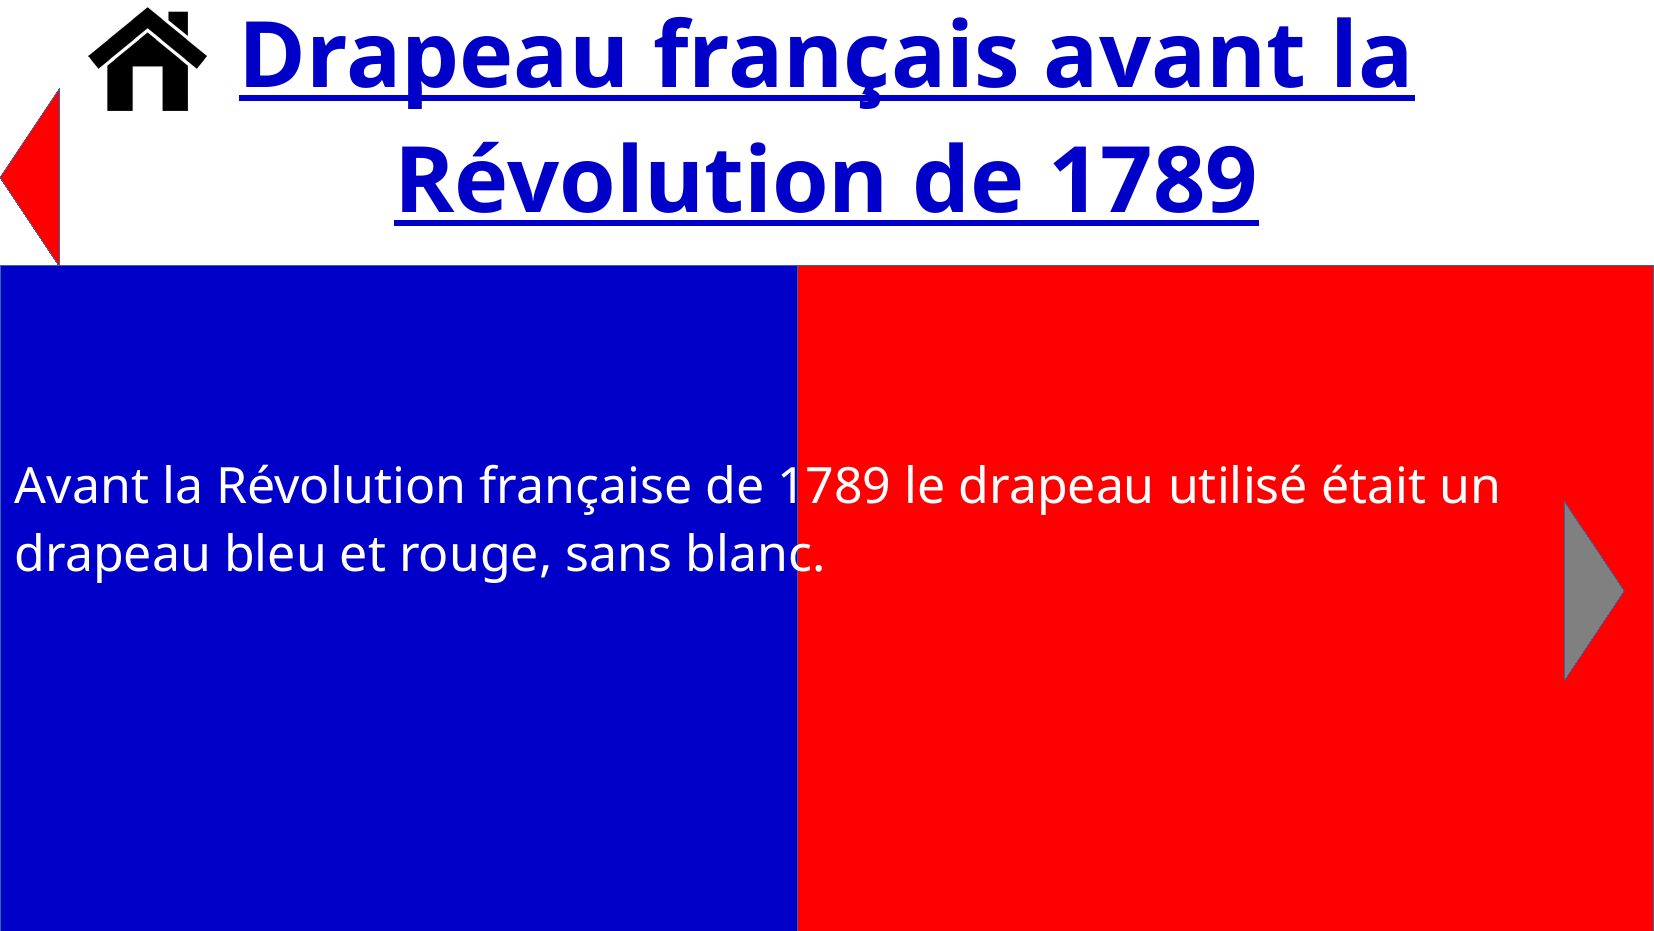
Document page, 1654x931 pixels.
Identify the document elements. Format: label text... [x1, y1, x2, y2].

text_box Avant la Révolution française de 1789 le drapeau utilisé était un drapeau bleu et rouge, sans blanc. [0, 442, 1625, 597]
title Drapeau français avant la Révolution de 1789 [82, 0, 1571, 243]
picture [88, 0, 207, 119]
text_box [0, 88, 1654, 931]
